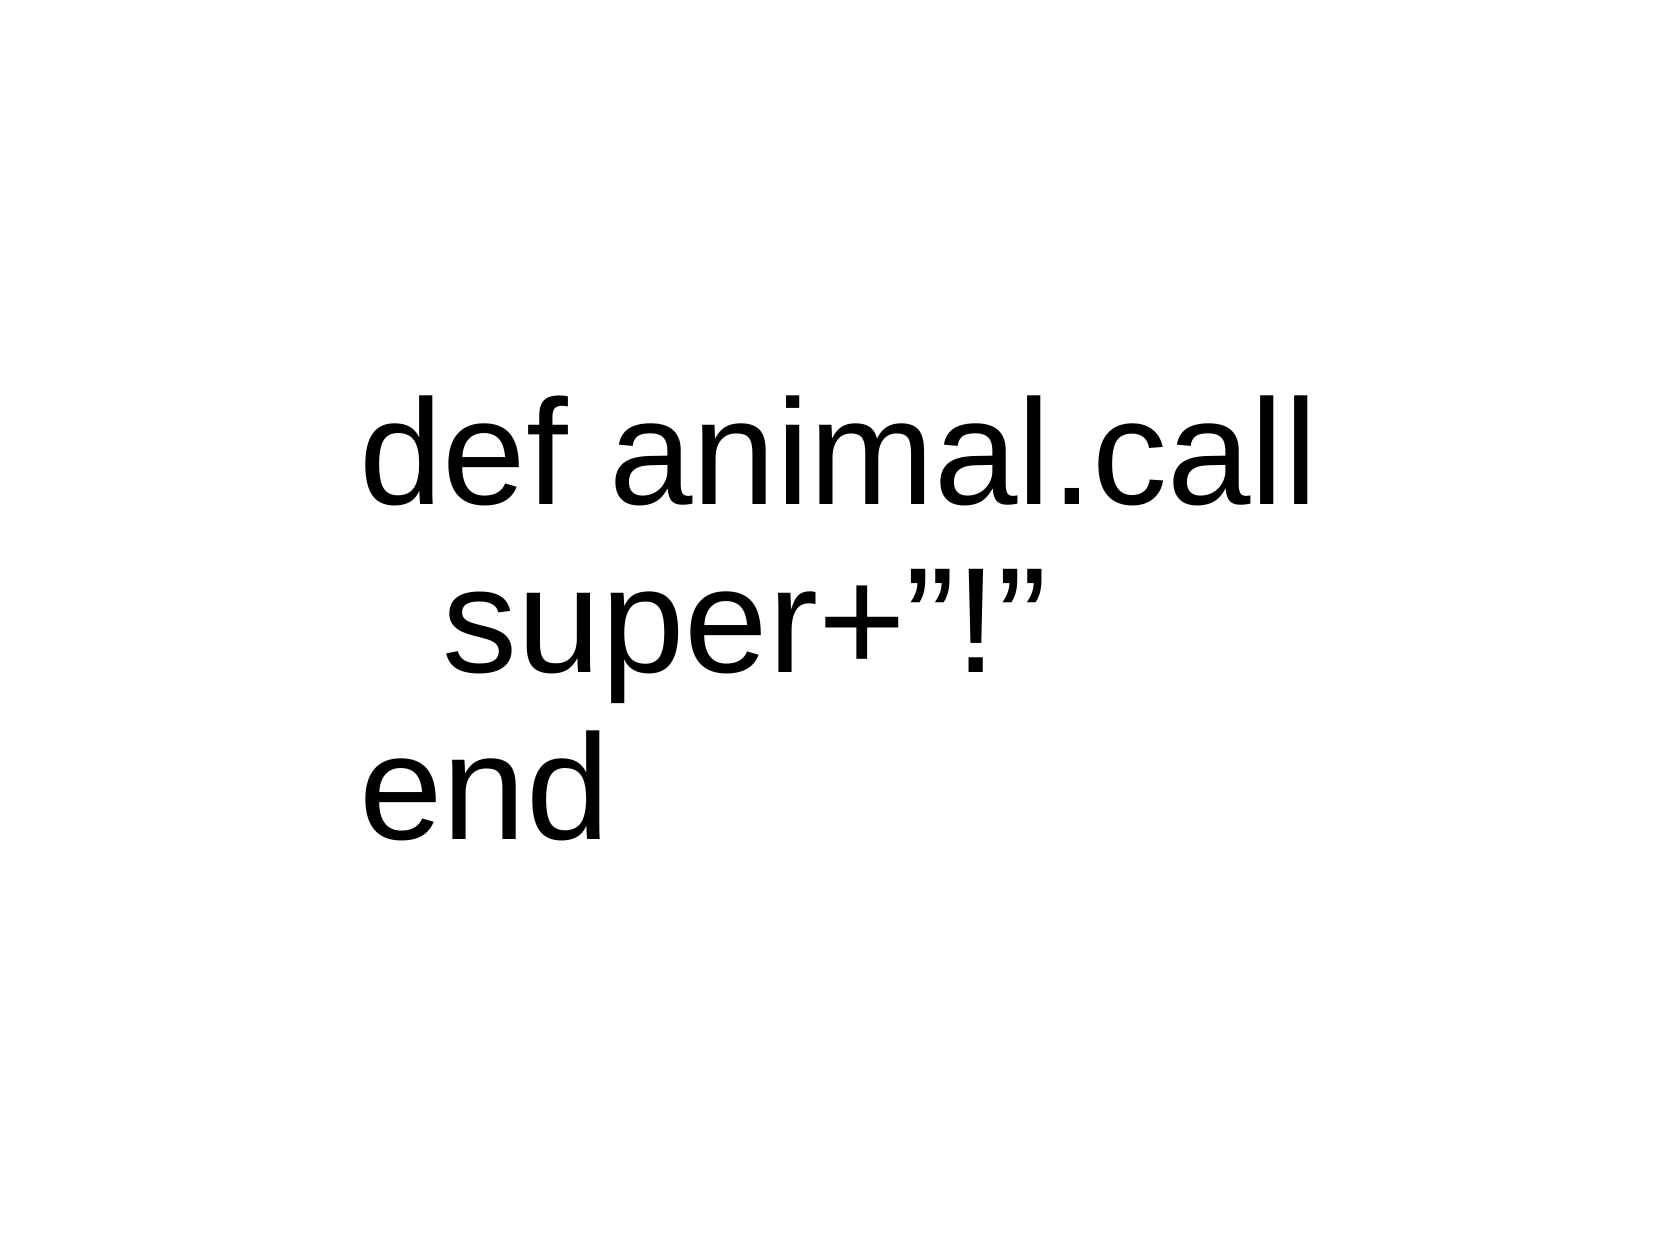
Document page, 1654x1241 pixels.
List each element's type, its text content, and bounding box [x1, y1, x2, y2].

text_box def animal.call super+”!” end [344, 361, 1334, 879]
